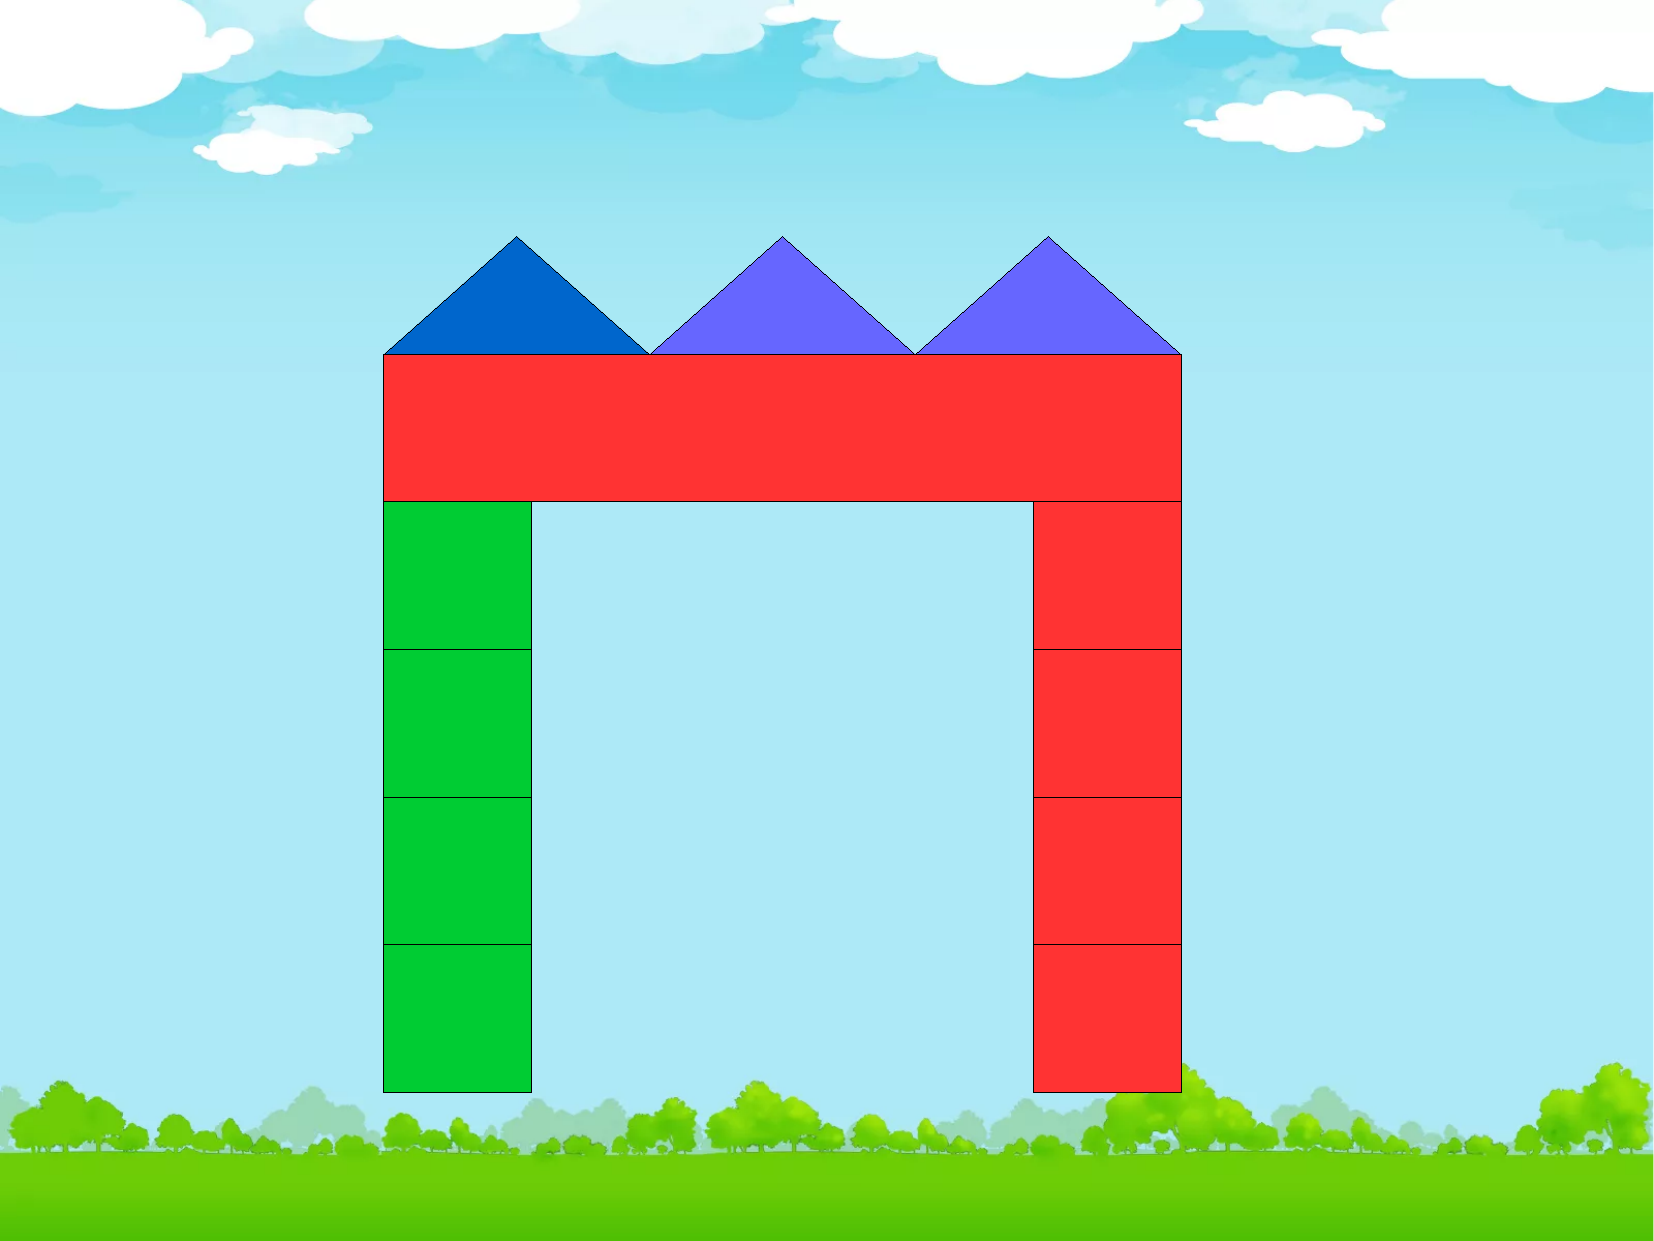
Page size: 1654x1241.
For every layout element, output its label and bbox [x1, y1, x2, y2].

picture [0, 0, 1654, 1241]
text_box [383, 236, 1182, 1093]
